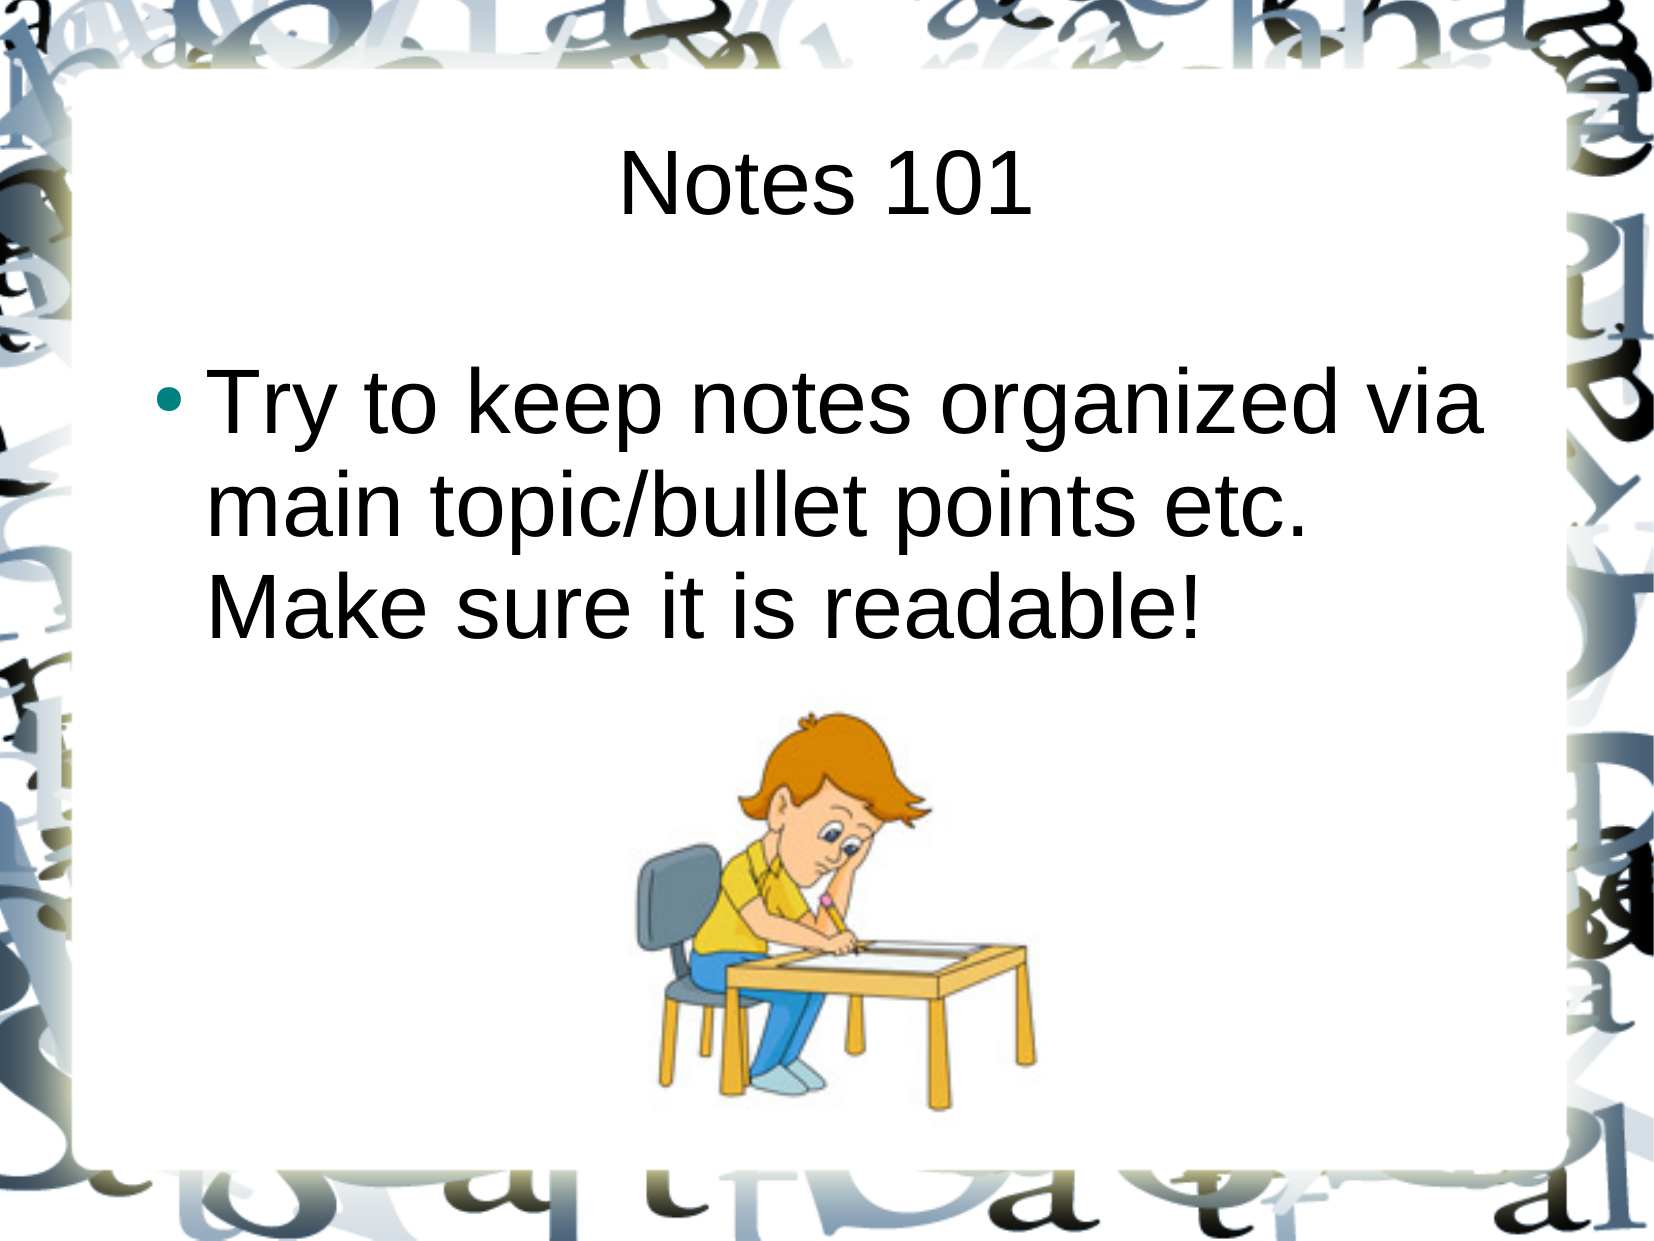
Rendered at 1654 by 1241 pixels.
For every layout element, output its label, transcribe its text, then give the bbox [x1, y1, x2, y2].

title Notes 101 [82, 78, 1571, 287]
picture [0, 0, 1654, 1241]
list Try to keep notes organized via main topic/bullet points etc. Make sure it is readable! [134, 350, 1516, 1133]
